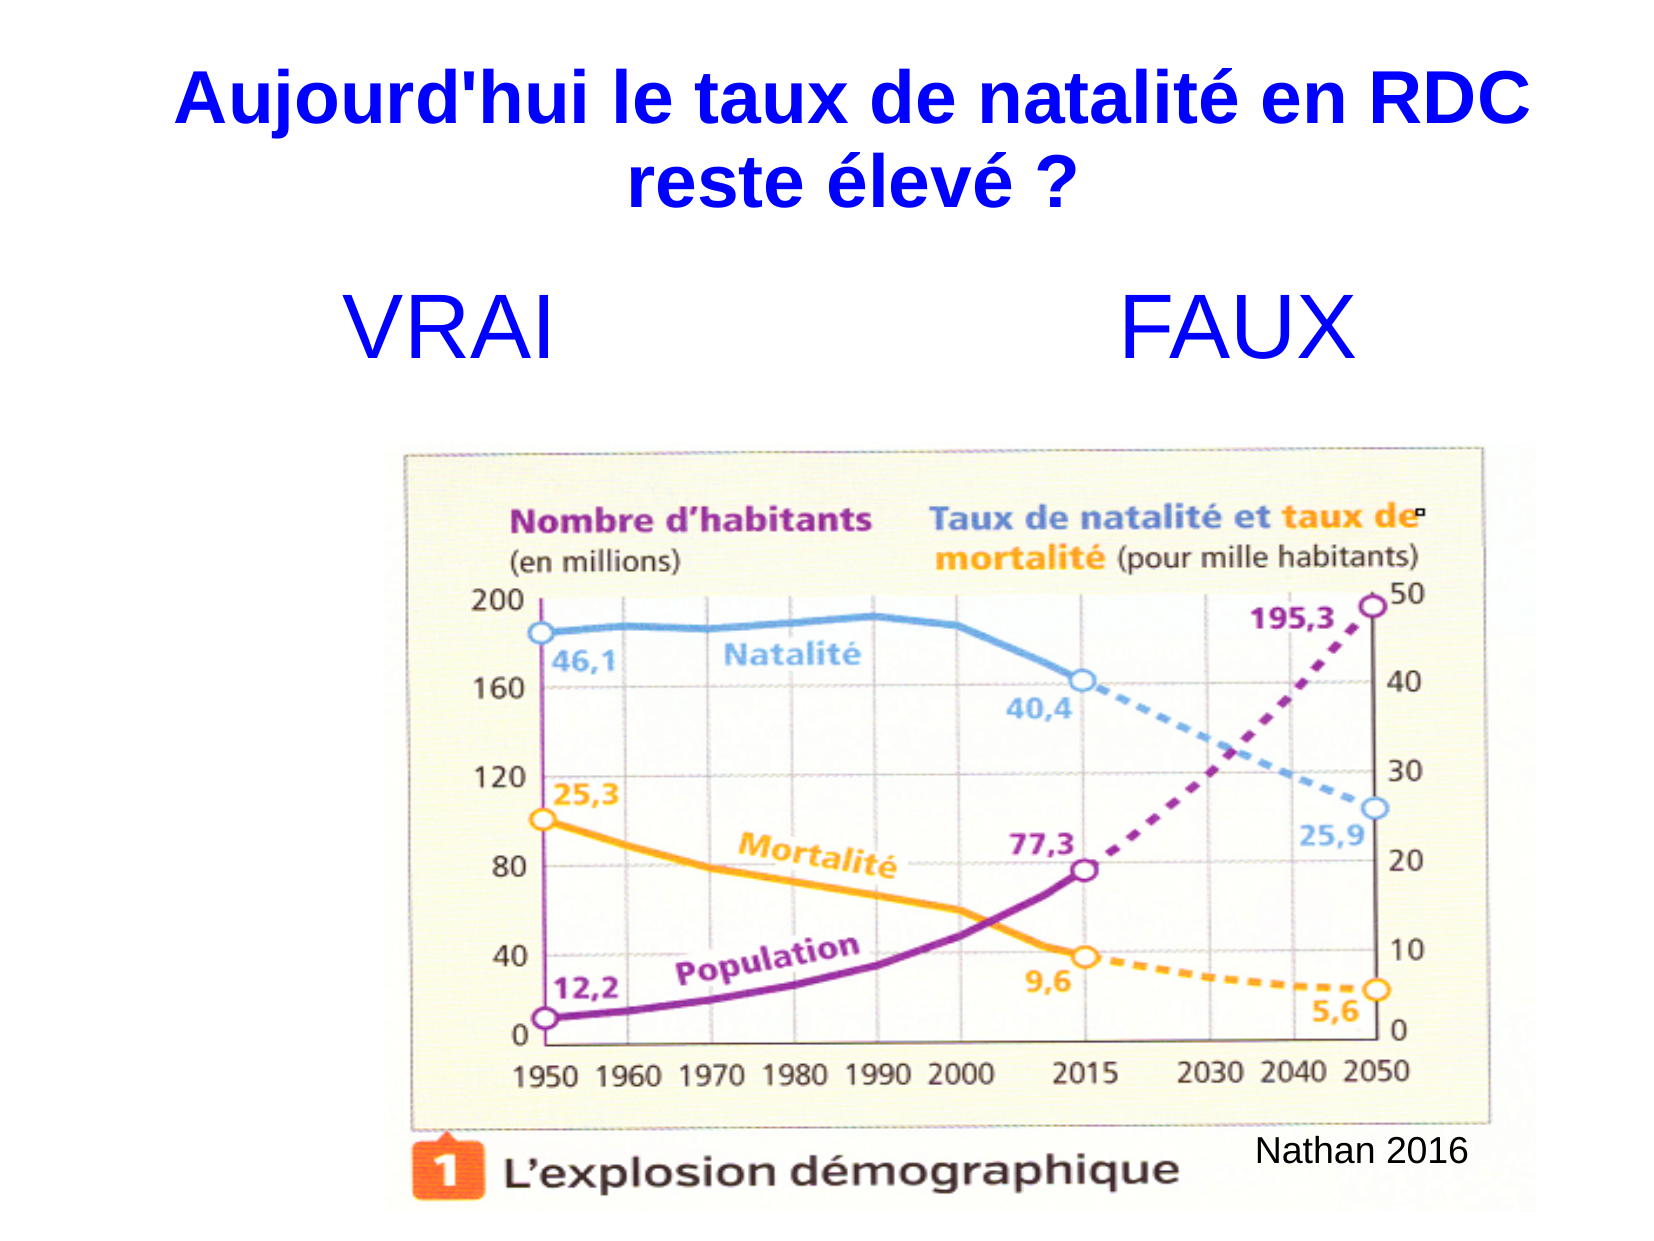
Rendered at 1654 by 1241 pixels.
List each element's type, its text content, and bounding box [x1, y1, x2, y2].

title VRAI FAUX [106, 274, 1595, 482]
picture [383, 442, 1536, 1211]
title Aujourd'hui le taux de natalité en RDC reste élevé ? [82, 29, 1625, 250]
text_box Nathan 2016 [1240, 1122, 1565, 1179]
